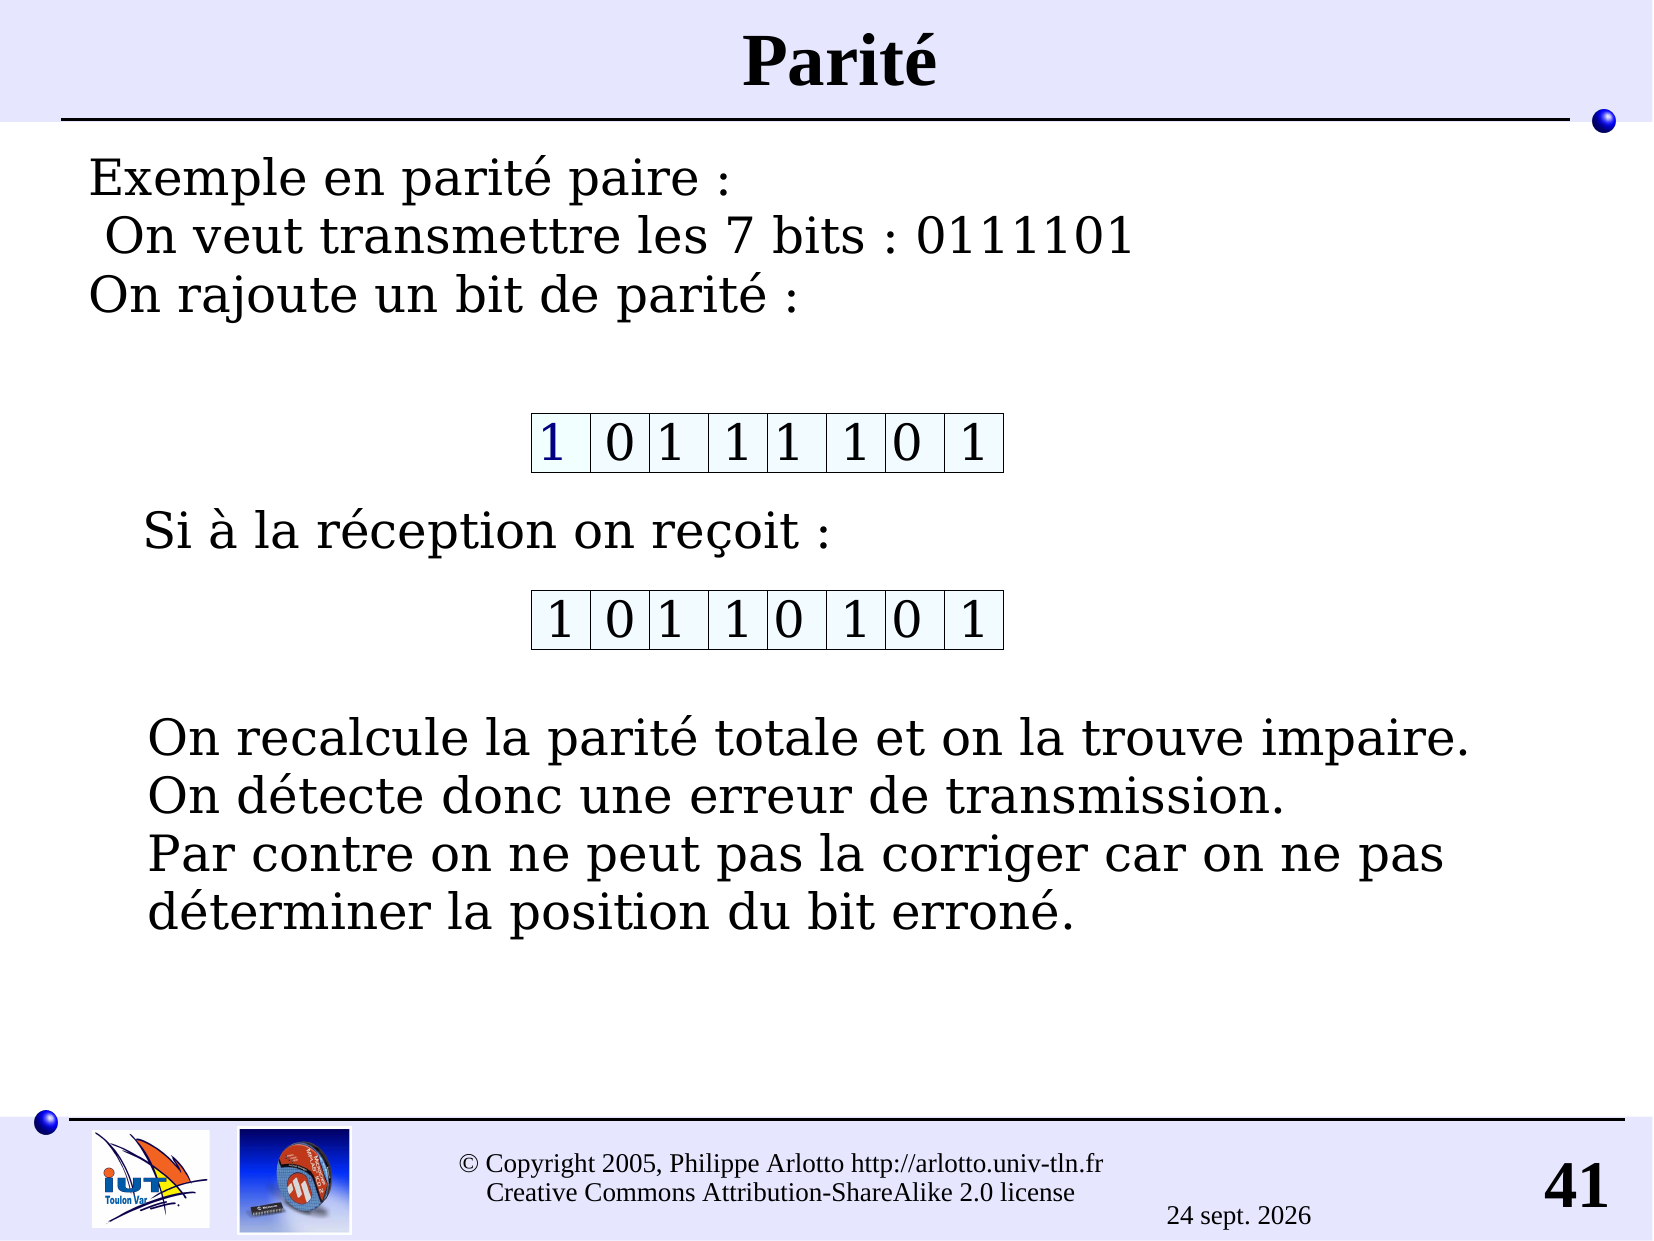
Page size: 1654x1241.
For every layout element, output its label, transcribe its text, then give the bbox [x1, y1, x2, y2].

text_box Si à la réception on reçoit : [142, 501, 833, 561]
text_box 1 [649, 413, 708, 473]
text_box 0 [885, 413, 944, 473]
text_box 1 [767, 413, 826, 473]
text_box 1 [531, 590, 591, 650]
text_box 1 [708, 413, 767, 473]
text_box Exemple en parité paire : On veut transmettre les 7 bits : 0111101 On rajoute un bit de parité : [88, 149, 1138, 324]
text_box 0 [885, 590, 944, 650]
picture [237, 1126, 352, 1235]
text_box On recalcule la parité totale et on la trouve impaire. On détecte donc une erreur de transmission. Par contre on ne peut pas la corriger car on ne pas déterminer la position du bit erroné. [147, 708, 1473, 942]
text_box 0 [591, 590, 649, 650]
text_box 1 [649, 590, 708, 650]
text_box 1 [826, 413, 885, 473]
text_box 1 [531, 413, 590, 473]
text_box 1 [708, 590, 767, 650]
title Parité [95, 11, 1585, 110]
text_box 0 [767, 590, 826, 650]
text_box 1 [944, 590, 1004, 650]
text_box 1 [944, 413, 1004, 473]
text_box 0 [590, 413, 649, 473]
text_box 1 [826, 590, 885, 650]
